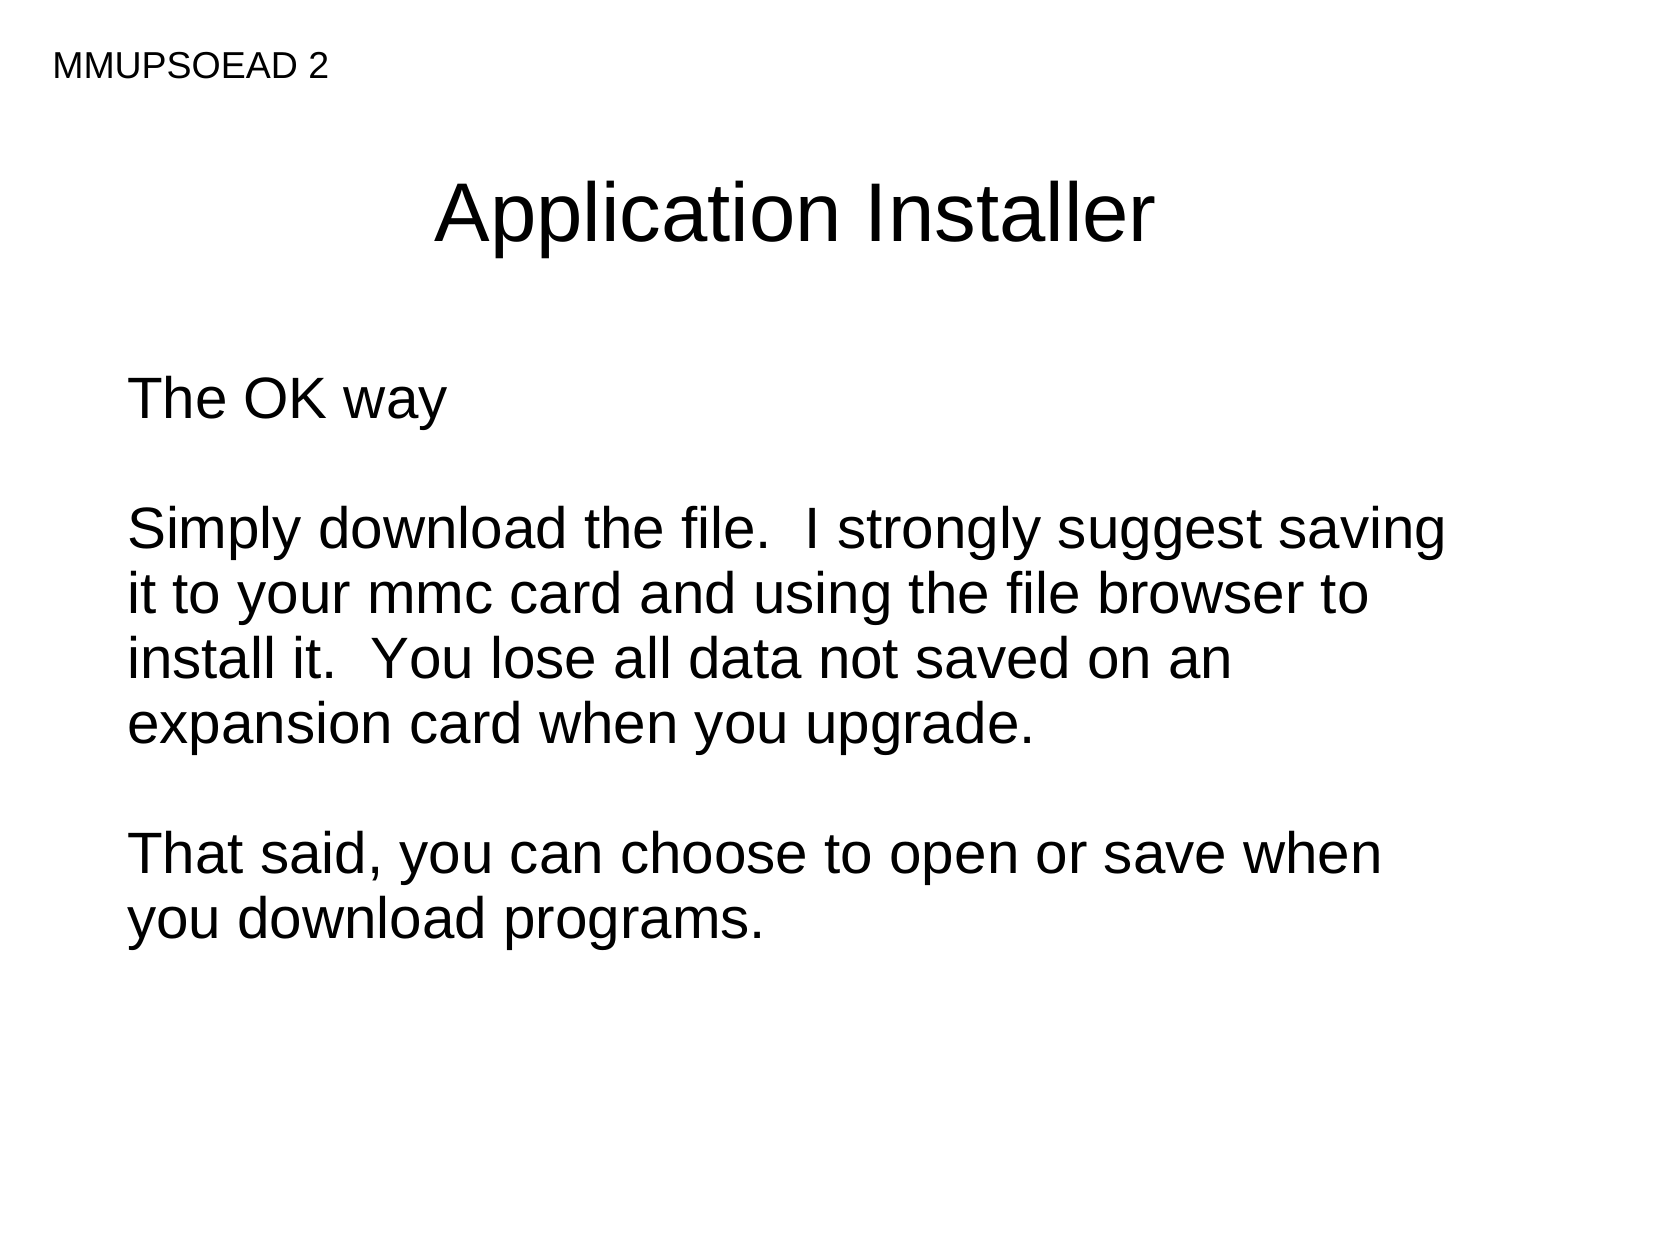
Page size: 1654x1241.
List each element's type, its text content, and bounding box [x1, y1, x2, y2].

text_box MMUPSOEAD 2 [37, 37, 345, 99]
text_box Application Installer The OK way Simply download the file. I strongly suggest saving it to your mmc card and using the file browser to install it. You lose all data not saved on an expansion card when you upgrade. That said, you can choose to open or save when you download programs. [112, 158, 1480, 1194]
